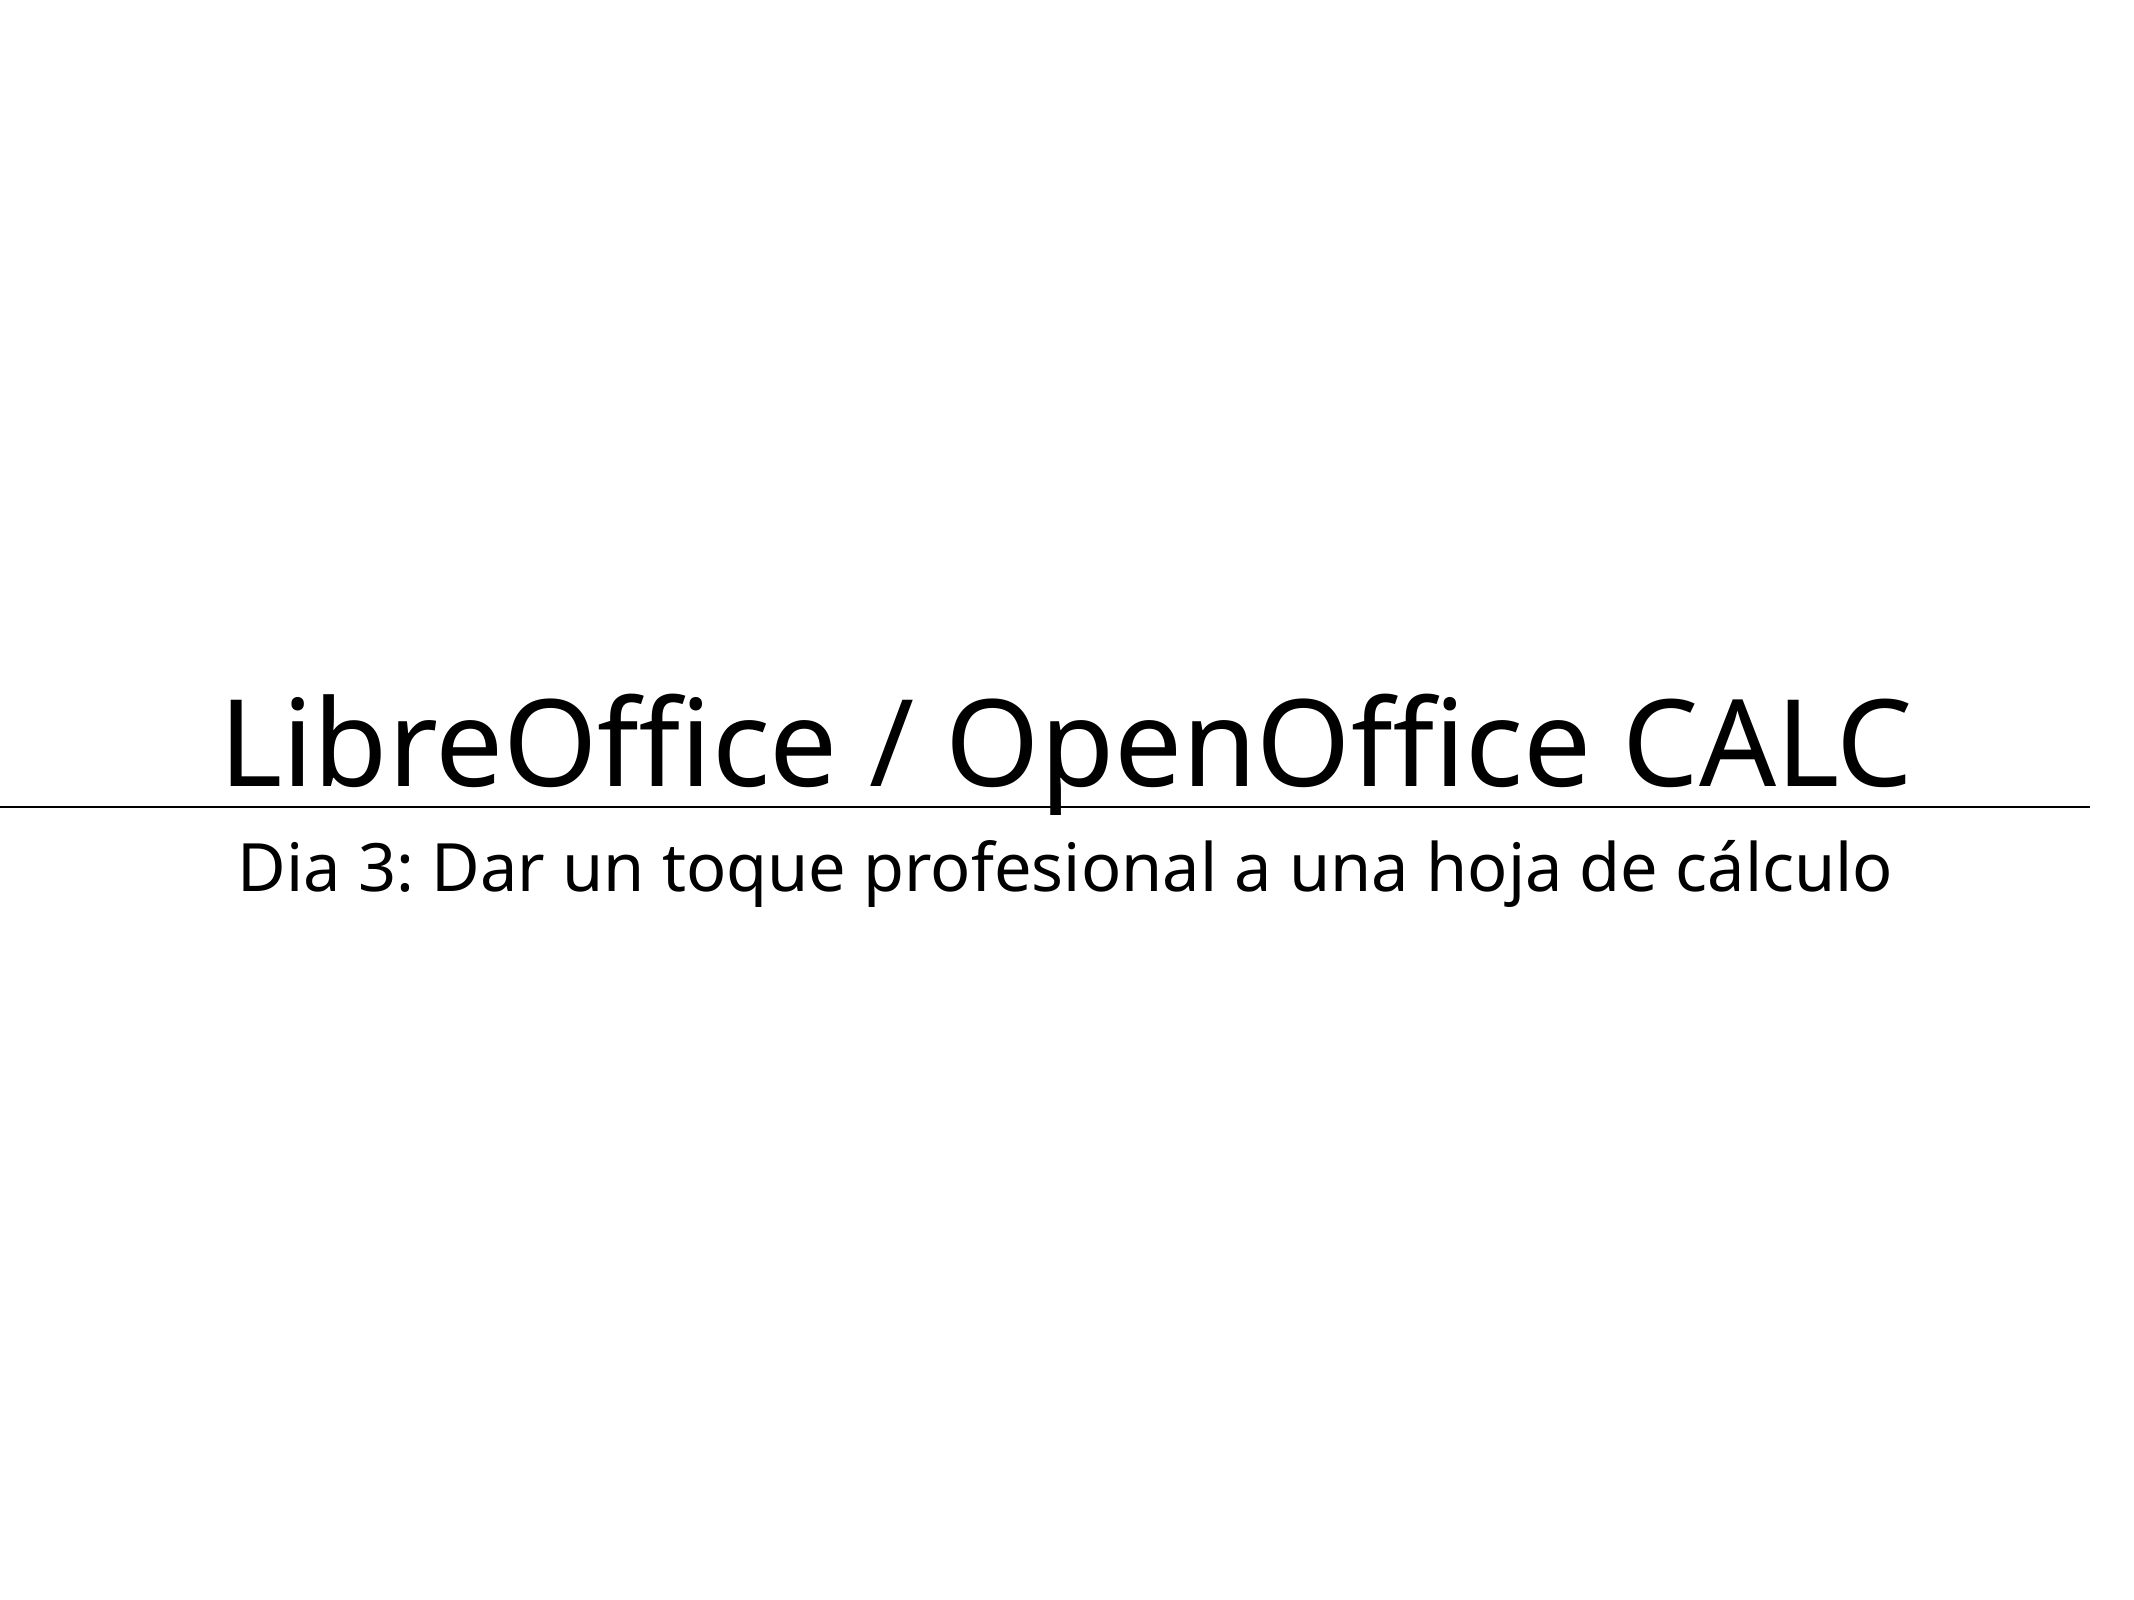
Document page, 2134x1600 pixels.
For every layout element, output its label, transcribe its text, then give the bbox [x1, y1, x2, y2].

list Dia 3: Dar un toque profesional a una hoja de cálculo [208, 825, 1925, 1011]
title LibreOffice / OpenOffice CALC [208, 268, 1925, 811]
